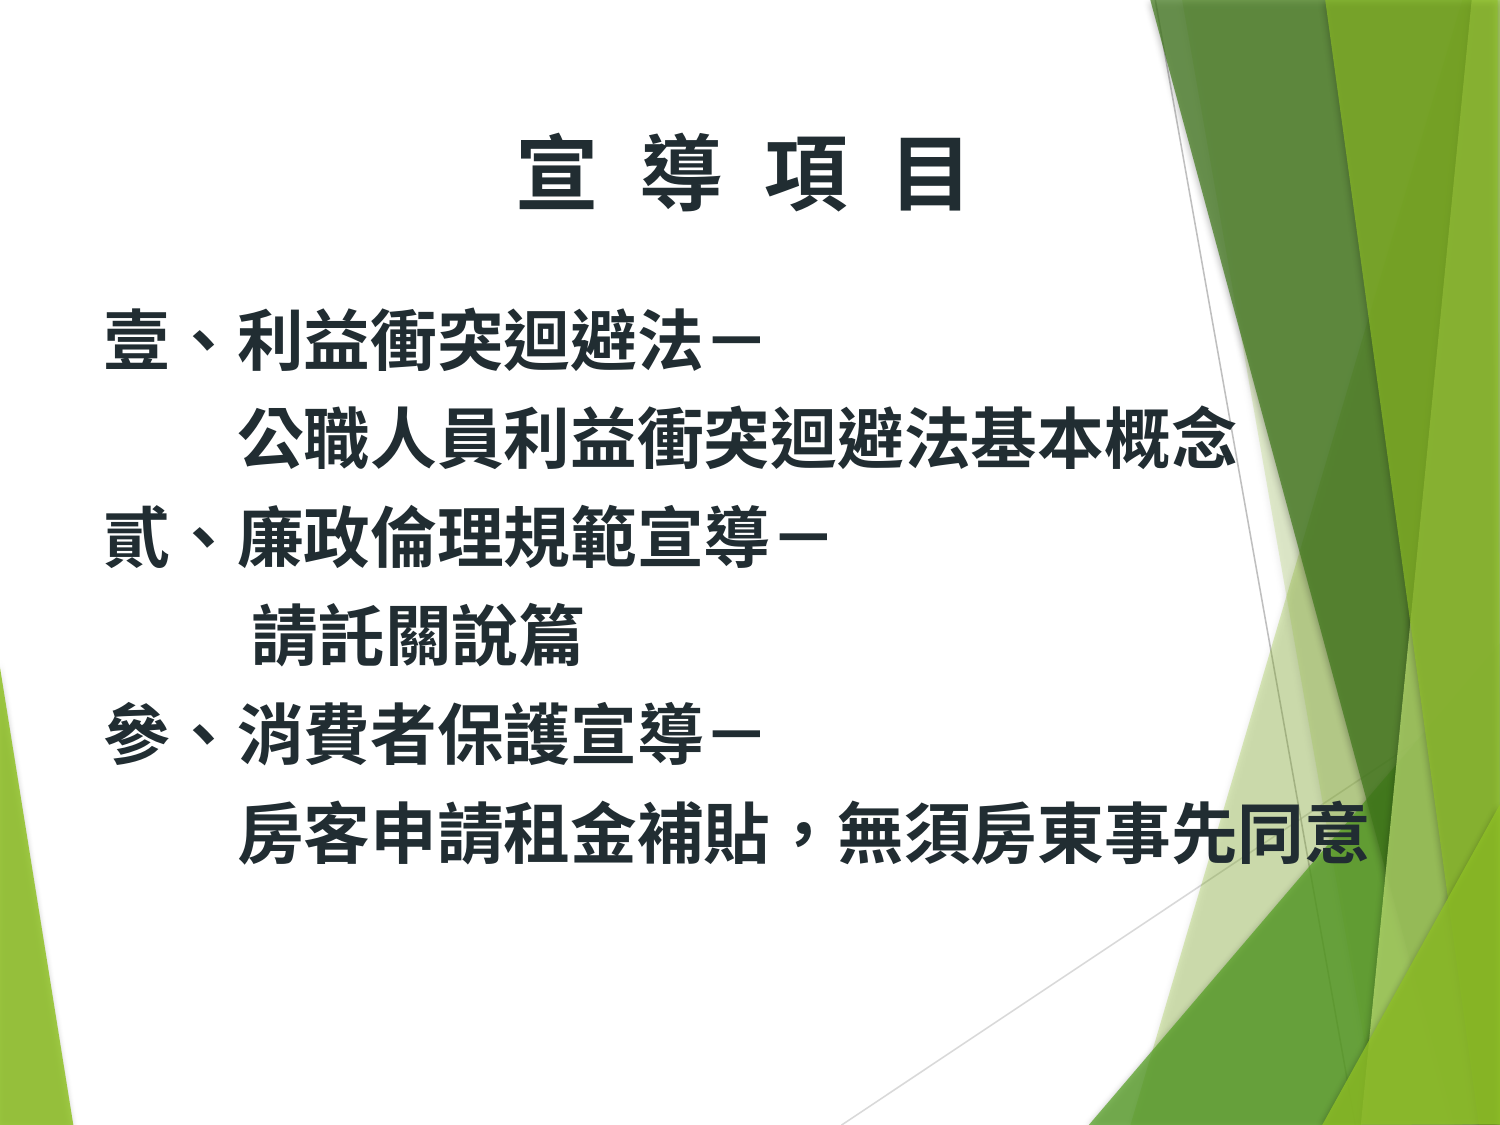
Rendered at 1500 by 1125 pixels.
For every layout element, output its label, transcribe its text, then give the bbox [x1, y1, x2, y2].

list 壹、利益衝突迴避法－ 公職人員利益衝突迴避法基本概念 貳、廉政倫理規範宣導－ 請託關說篇 參、消費者保護宣導－ 房客申請租金補貼，無須房東事先同意 [88, 290, 1412, 941]
title 宣 導 項 目 [159, 113, 1329, 243]
